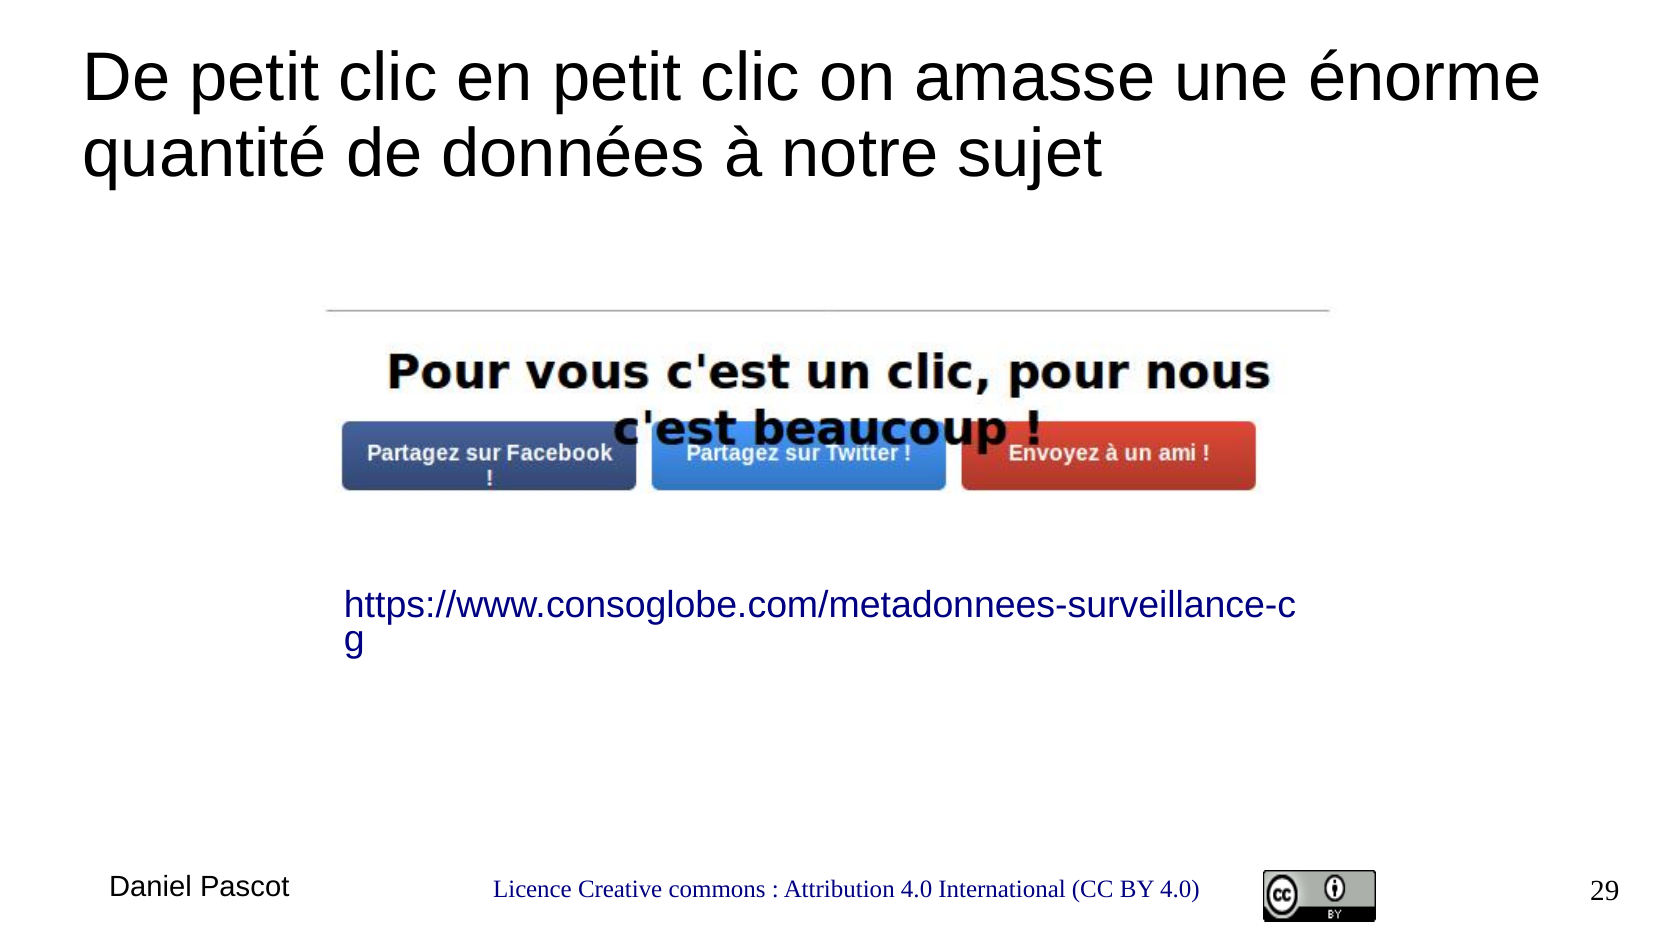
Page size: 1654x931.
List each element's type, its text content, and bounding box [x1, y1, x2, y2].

title De petit clic en petit clic on amasse une énorme quantité de données à notre sujet [82, 37, 1571, 193]
picture [1263, 870, 1376, 922]
picture [311, 293, 1350, 514]
text_box https://www.consoglobe.com/metadonnees-surveillance-cg [329, 576, 1332, 633]
